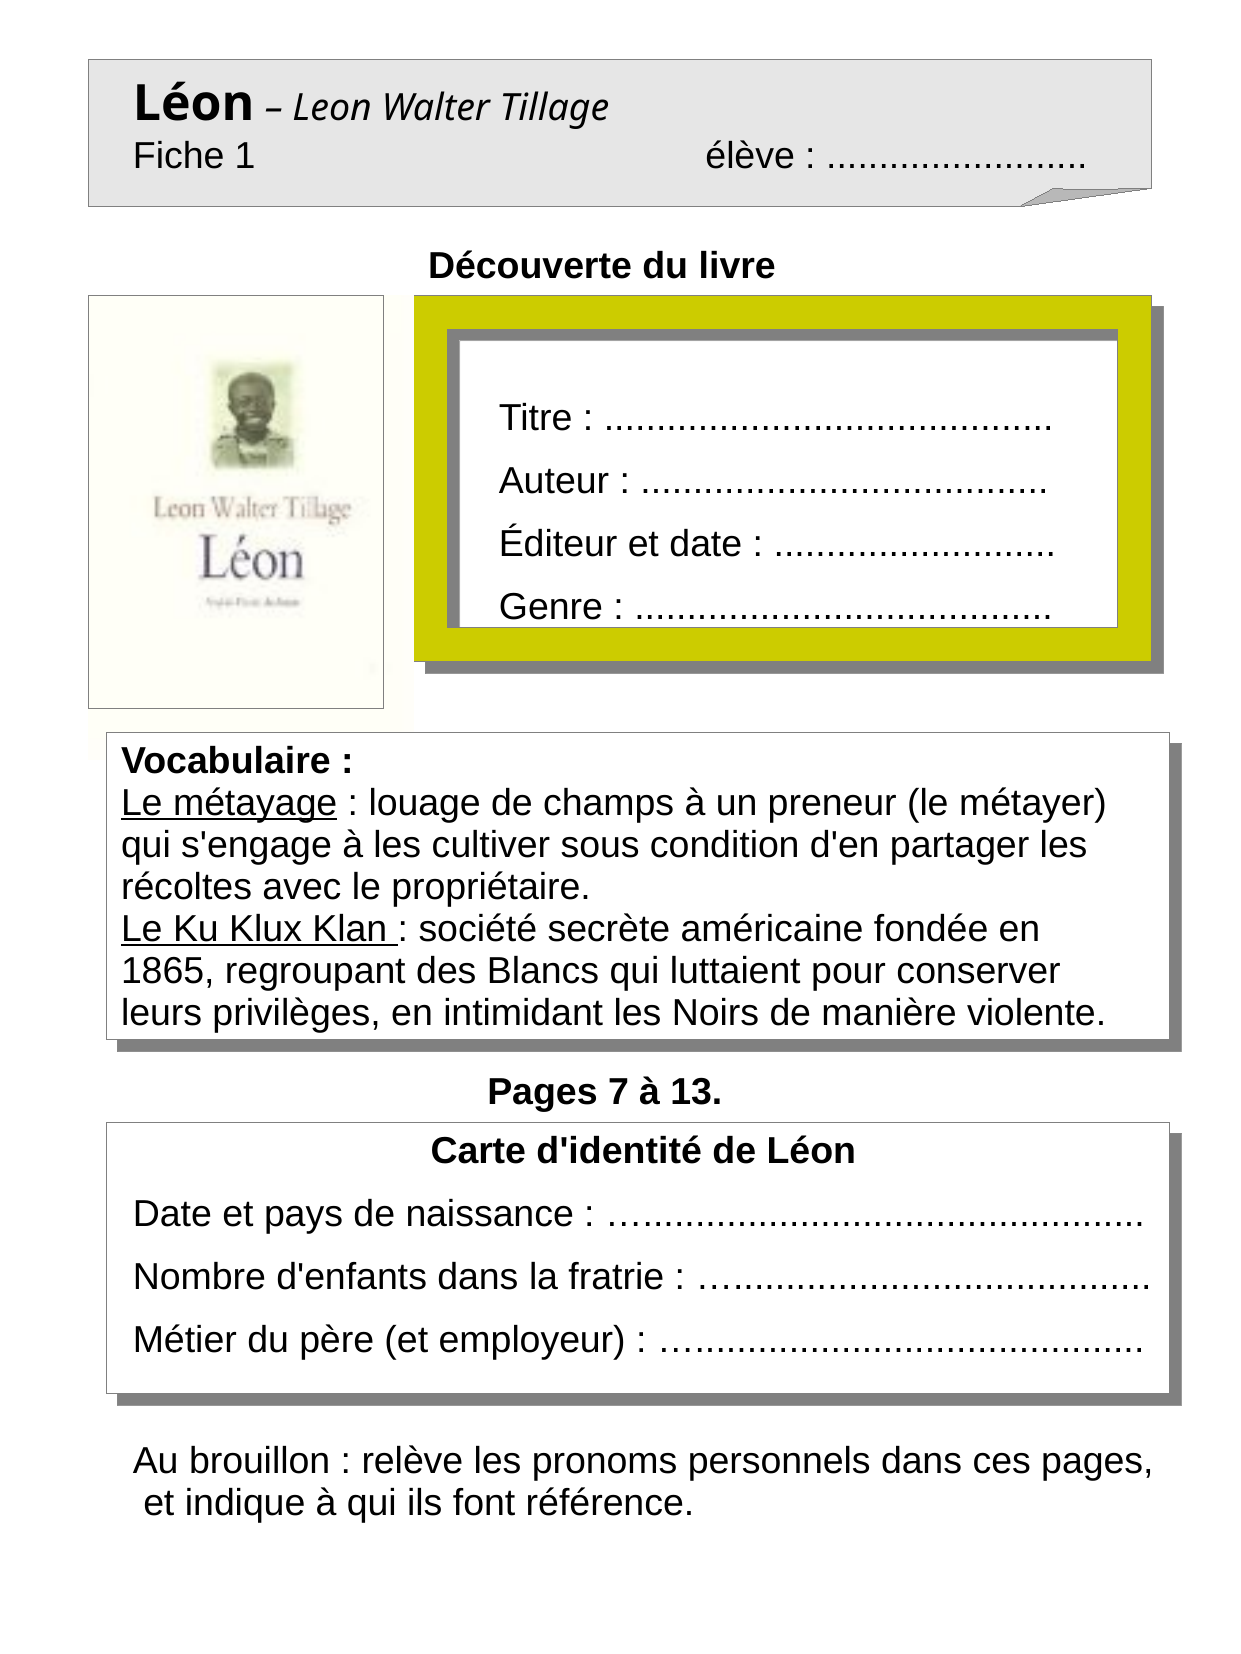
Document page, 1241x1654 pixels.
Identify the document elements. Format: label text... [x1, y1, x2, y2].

text_box [88, 59, 1152, 207]
text_box Découverte du livre [413, 237, 798, 295]
picture [89, 296, 383, 708]
text_box Carte d'identité de Léon Date et pays de naissance : …................................................ Nombre d'enfants dans la fratrie : …........................................ Métier du père (et employeur) : …........................................... [118, 1122, 1170, 1432]
text_box Au brouillon : relève les pronoms personnels dans ces pages, et indique à qui ils font référence. [118, 1432, 1170, 1532]
text_box Pages 7 à 13. [472, 1062, 745, 1122]
picture [88, 295, 414, 760]
text_box Vocabulaire : Le métayage : louage de champs à un preneur (le métayer) qui s'engage à les cultiver sous condition d'en partager les récoltes avec le propriétaire. Le Ku Klux Klan : société secrète américaine fondée en 1865, regroupant des Blancs qui luttaient pour conserver leurs privilèges, en intimidant les Noirs de manière violente. [106, 732, 1158, 1043]
text_box [106, 1122, 118, 1394]
text_box [414, 295, 1152, 662]
text_box Titre : ........................................... Auteur : ....................................... Éditeur et date : ........................... Genre : ........................................ [484, 368, 1075, 615]
text_box [1158, 732, 1170, 1040]
text_box Léon – Leon Walter Tillage Fiche 1 élève : ......................... [118, 59, 1122, 187]
